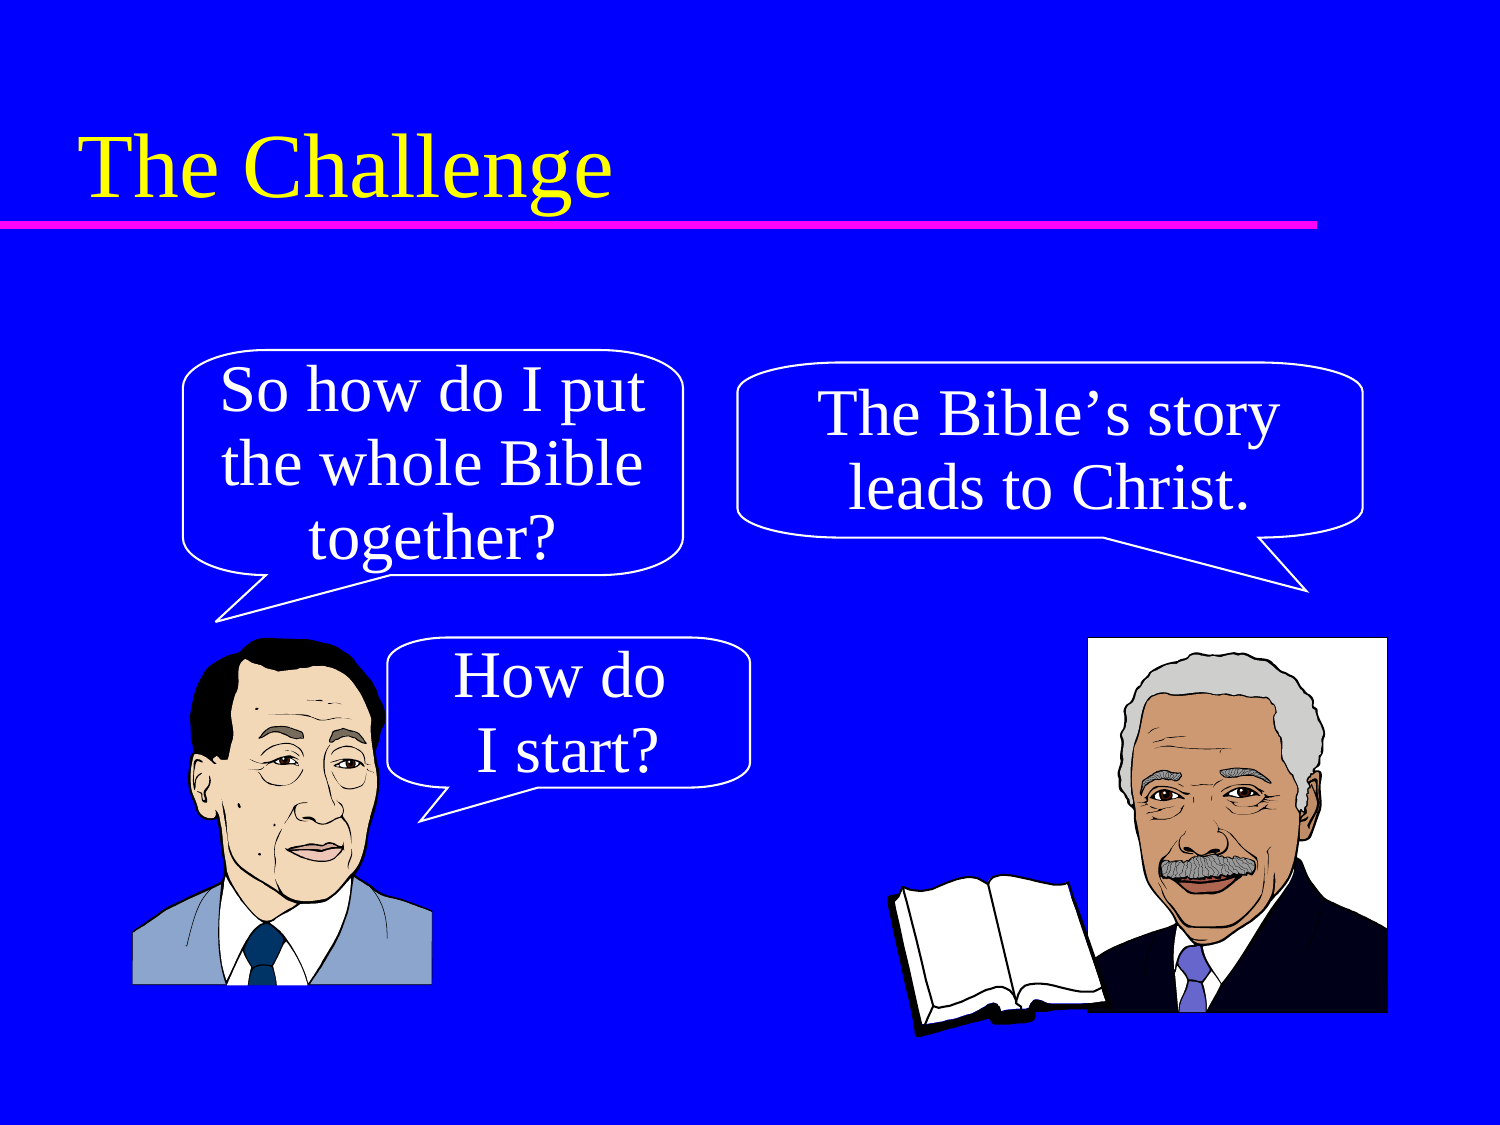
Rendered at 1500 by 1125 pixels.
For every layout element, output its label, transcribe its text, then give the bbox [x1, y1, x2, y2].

picture [1087, 651, 1388, 1013]
text_box [990, 876, 1106, 1010]
picture [132, 637, 433, 986]
text_box [1087, 637, 1388, 651]
text_box How do I start? [387, 637, 751, 822]
text_box So how do I put the whole Bible together? [182, 350, 683, 622]
text_box [896, 893, 931, 1023]
text_box [926, 988, 1020, 1026]
title The Challenge [62, 43, 1338, 225]
text_box The Bible’s story leads to Christ. [737, 362, 1363, 591]
text_box [887, 893, 1113, 1038]
text_box [905, 879, 1011, 1006]
